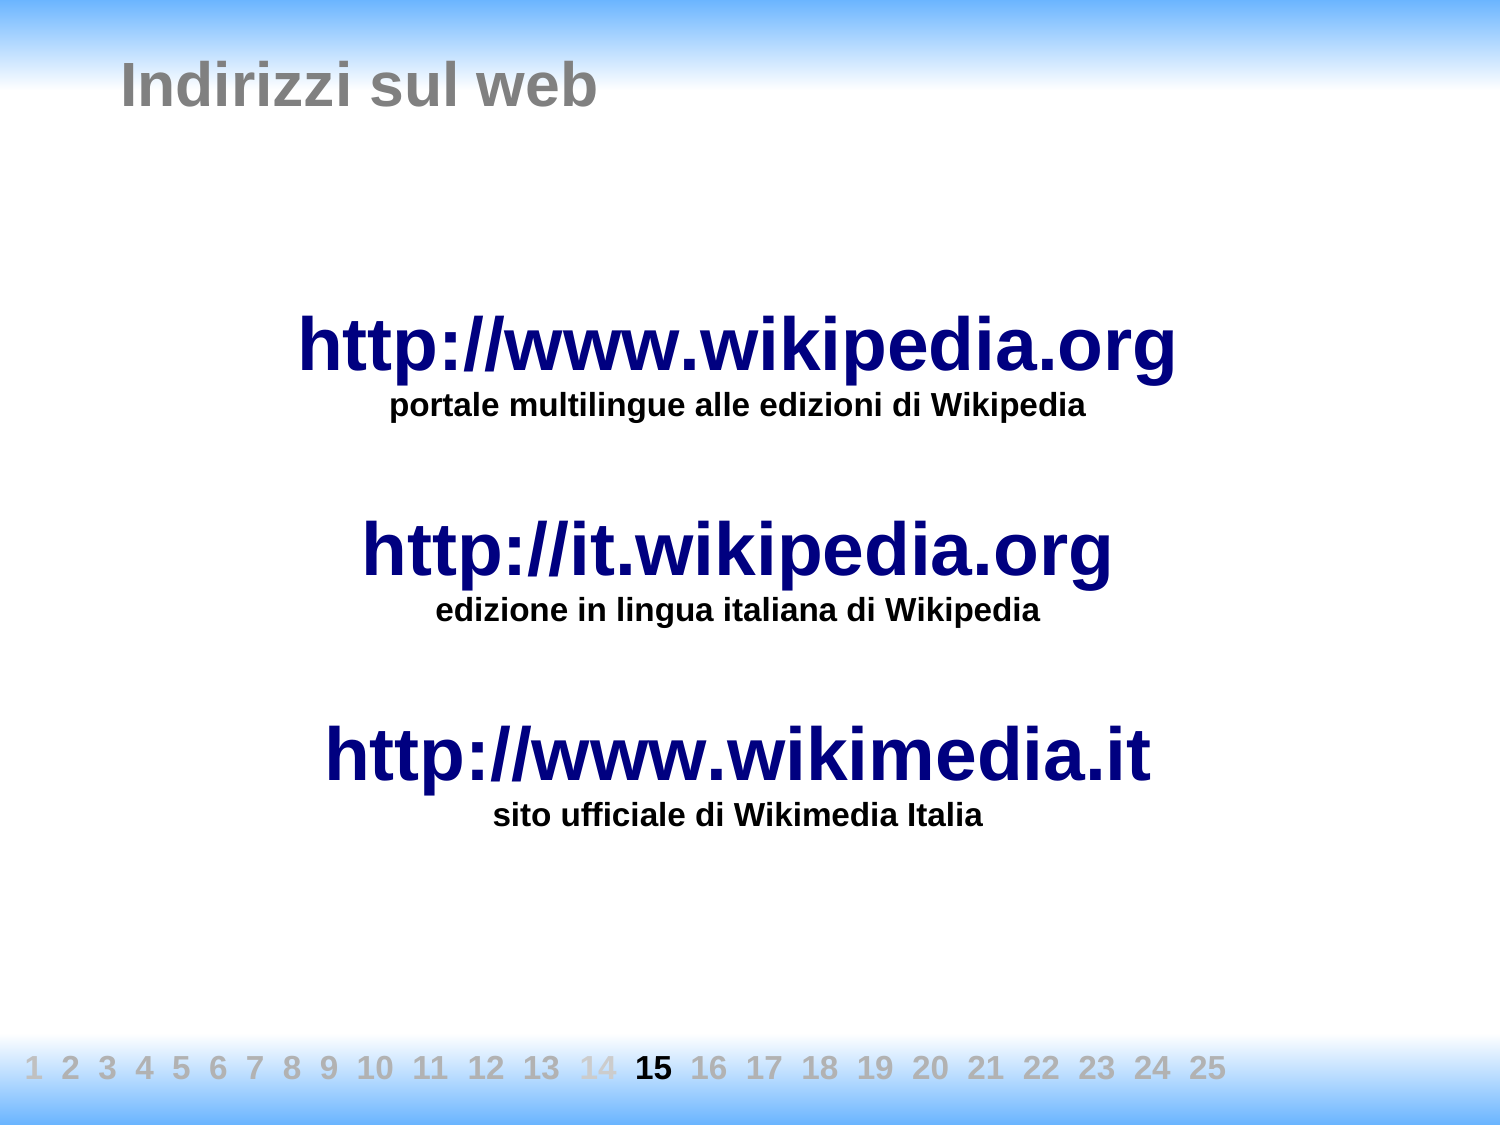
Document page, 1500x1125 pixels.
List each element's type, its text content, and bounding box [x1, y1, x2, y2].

text_box Indirizzi sul web [120, 50, 1479, 120]
text_box 1 2 3 4 5 6 7 8 9 10 11 12 13 14 15 16 17 18 19 20 21 22 23 24 25 [24, 1049, 1267, 1087]
text_box http://www.wikipedia.org portale multilingue alle edizioni di Wikipedia http://it.wikipedia.org edizione in lingua italiana di Wikipedia http://www.wikimedia.it sito ufficiale di Wikimedia Italia [118, 295, 1359, 845]
text_box [0, 1034, 1500, 1125]
text_box [0, 0, 1500, 91]
